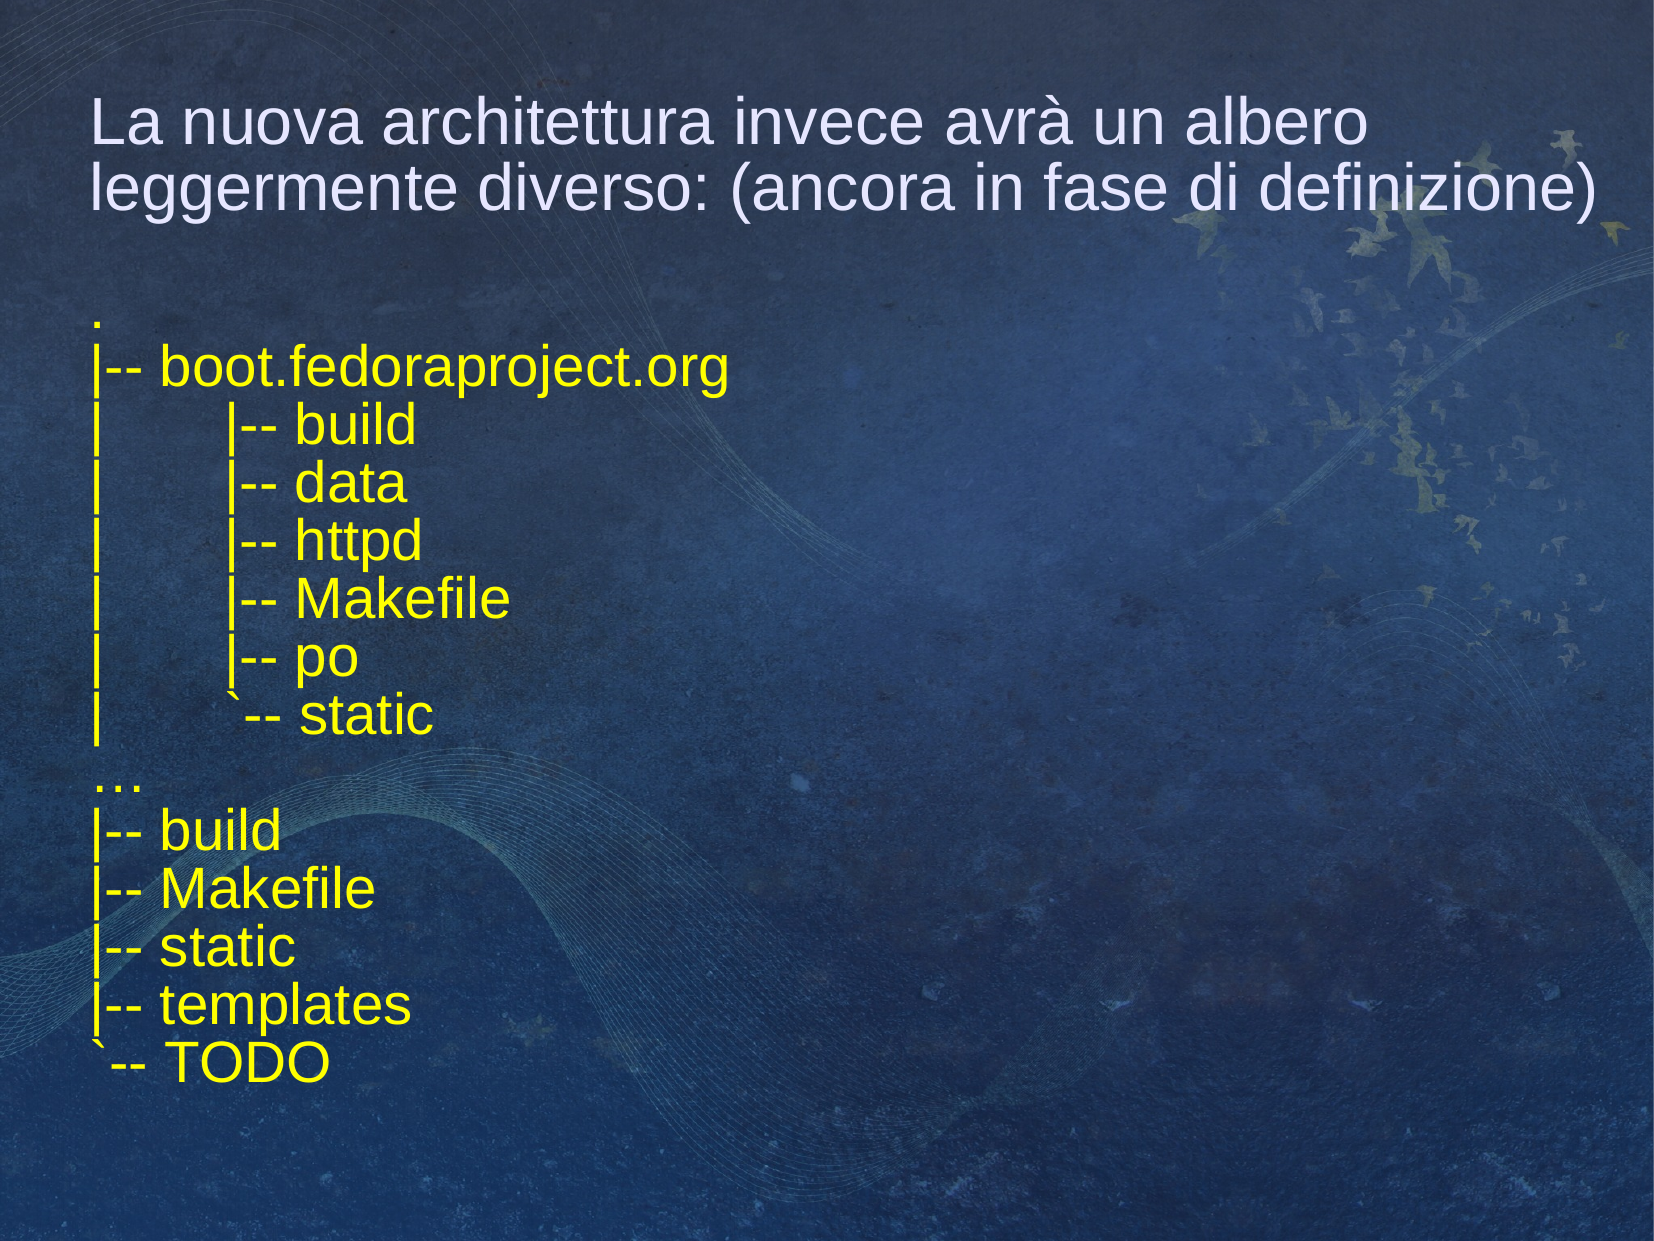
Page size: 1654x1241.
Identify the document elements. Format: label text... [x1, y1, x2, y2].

text_box La nuova architettura invece avrà un albero leggermente diverso: (ancora in fase di definizione) . |-- boot.fedoraproject.org | |-- build | |-- data | |-- httpd | |-- Makefile | |-- po | `-- static … |-- build |-- Makefile |-- static |-- templates `-- TODO [89, 64, 1619, 1117]
picture [0, 0, 1654, 1241]
